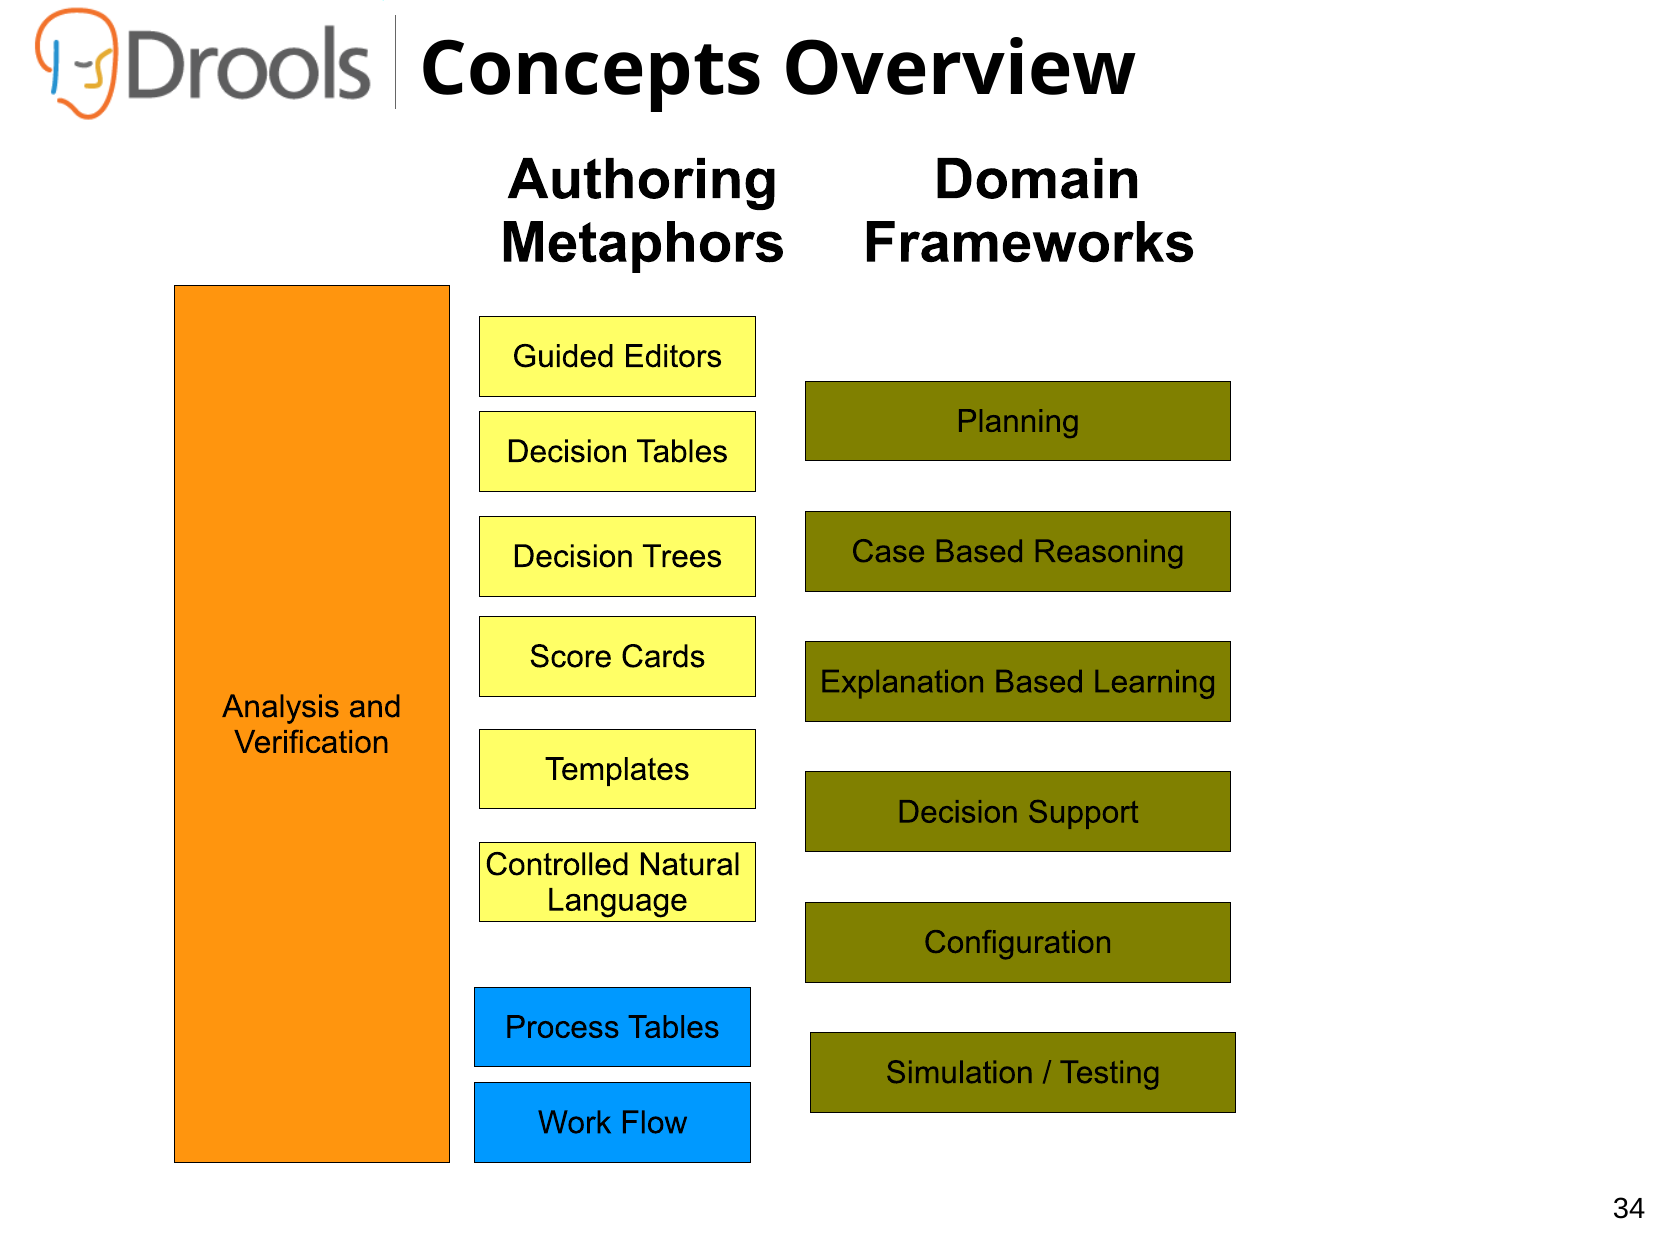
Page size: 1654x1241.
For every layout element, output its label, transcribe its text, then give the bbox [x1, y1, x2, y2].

text_box [810, 1032, 1236, 1113]
text_box [697, 168, 705, 199]
text_box [937, 157, 972, 199]
text_box [755, 231, 784, 263]
text_box [954, 231, 998, 262]
text_box [745, 168, 775, 211]
text_box [479, 616, 756, 697]
text_box [712, 168, 740, 199]
text_box [479, 316, 756, 397]
text_box [1032, 232, 1077, 262]
text_box [1094, 157, 1103, 165]
text_box [866, 221, 895, 262]
text_box [638, 168, 670, 199]
text_box [1094, 168, 1103, 199]
text_box [507, 157, 549, 199]
picture [29, 0, 384, 126]
text_box [605, 157, 633, 199]
text_box [583, 158, 602, 199]
text_box [1110, 168, 1138, 199]
text_box [1061, 168, 1089, 199]
text_box [479, 729, 756, 809]
text_box [479, 516, 756, 597]
text_box [474, 987, 751, 1067]
text_box [1165, 231, 1194, 263]
text_box [667, 221, 694, 262]
text_box [479, 842, 756, 922]
text_box [805, 641, 1231, 722]
text_box [805, 902, 1231, 983]
text_box [474, 1082, 751, 1163]
title Concepts Overview [419, 12, 1630, 118]
text_box [805, 511, 1231, 592]
text_box [174, 285, 450, 1163]
text_box [503, 221, 543, 262]
text_box [1114, 231, 1134, 262]
text_box [548, 231, 577, 263]
text_box [1136, 221, 1164, 262]
text_box [697, 157, 705, 165]
text_box [735, 231, 755, 262]
text_box [599, 231, 627, 263]
text_box [1012, 168, 1056, 199]
text_box [805, 771, 1231, 852]
text_box [1002, 231, 1031, 263]
text_box [552, 168, 580, 199]
text_box [579, 221, 597, 263]
text_box [479, 411, 756, 492]
text_box [921, 231, 949, 263]
text_box [674, 168, 694, 199]
text_box [976, 168, 1007, 199]
text_box [699, 231, 731, 263]
text_box [1078, 231, 1109, 263]
text_box [901, 231, 920, 262]
text_box [632, 231, 662, 273]
text_box [805, 381, 1231, 461]
